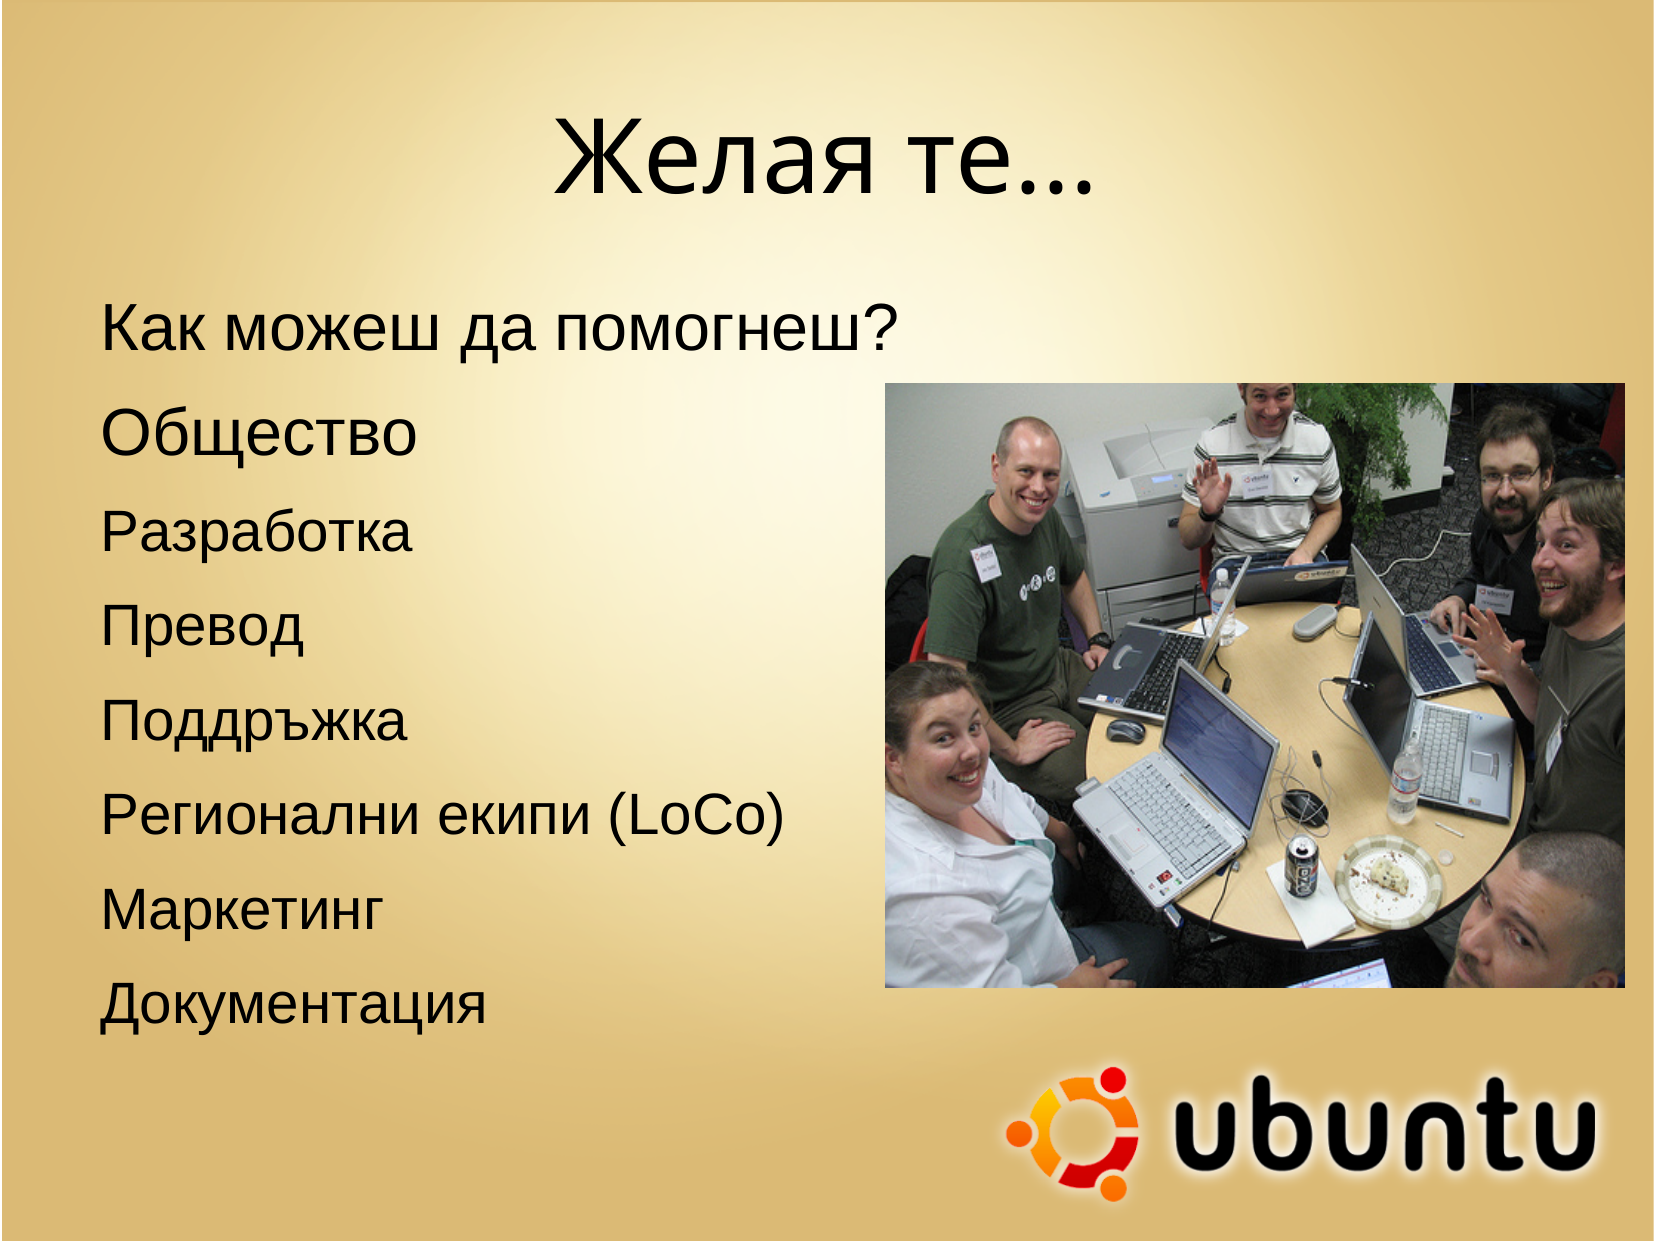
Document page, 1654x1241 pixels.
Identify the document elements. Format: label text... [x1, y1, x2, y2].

picture [2, 0, 1654, 1241]
list Как можеш да помогнеш? Общество Разработка Превод Поддръжка Регионални екипи (LoCo) Маркетинг Документация [82, 290, 1571, 1215]
title Желая те... [82, 49, 1571, 257]
